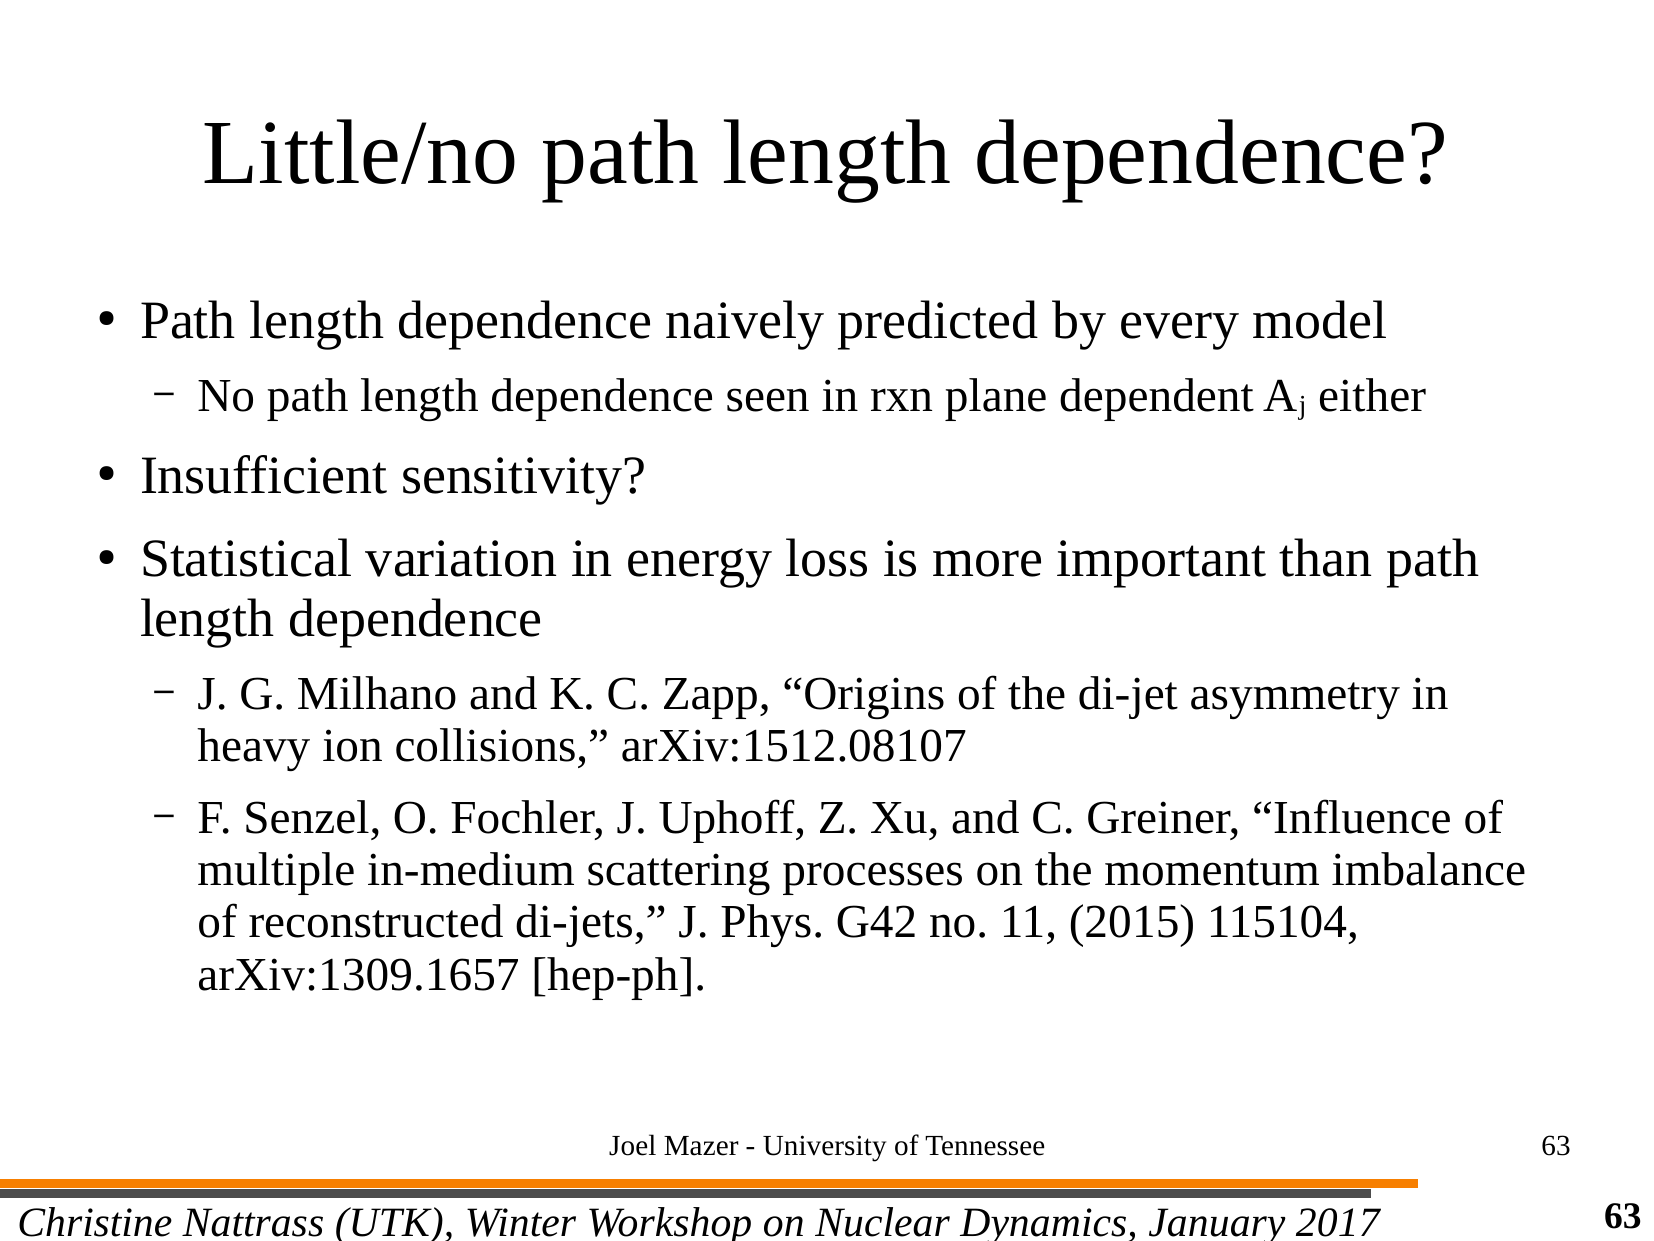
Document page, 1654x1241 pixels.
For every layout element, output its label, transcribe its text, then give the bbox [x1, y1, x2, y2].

list Path length dependence naively predicted by every model No path length dependence seen in rxn plane dependent Aj either Insufficient sensitivity? Statistical variation in energy loss is more important than path length dependence J. G. Milhano and K. C. Zapp, “Origins of the di-jet asymmetry in heavy ion collisions,” arXiv:1512.08107 F. Senzel, O. Fochler, J. Uphoff, Z. Xu, and C. Greiner, “Influence of multiple in-medium scattering processes on the momentum imbalance of reconstructed di-jets,” J. Phys. G42 no. 11, (2015) 115104, arXiv:1309.1657 [hep-ph]. [82, 290, 1571, 1010]
title Little/no path length dependence? [82, 49, 1571, 257]
